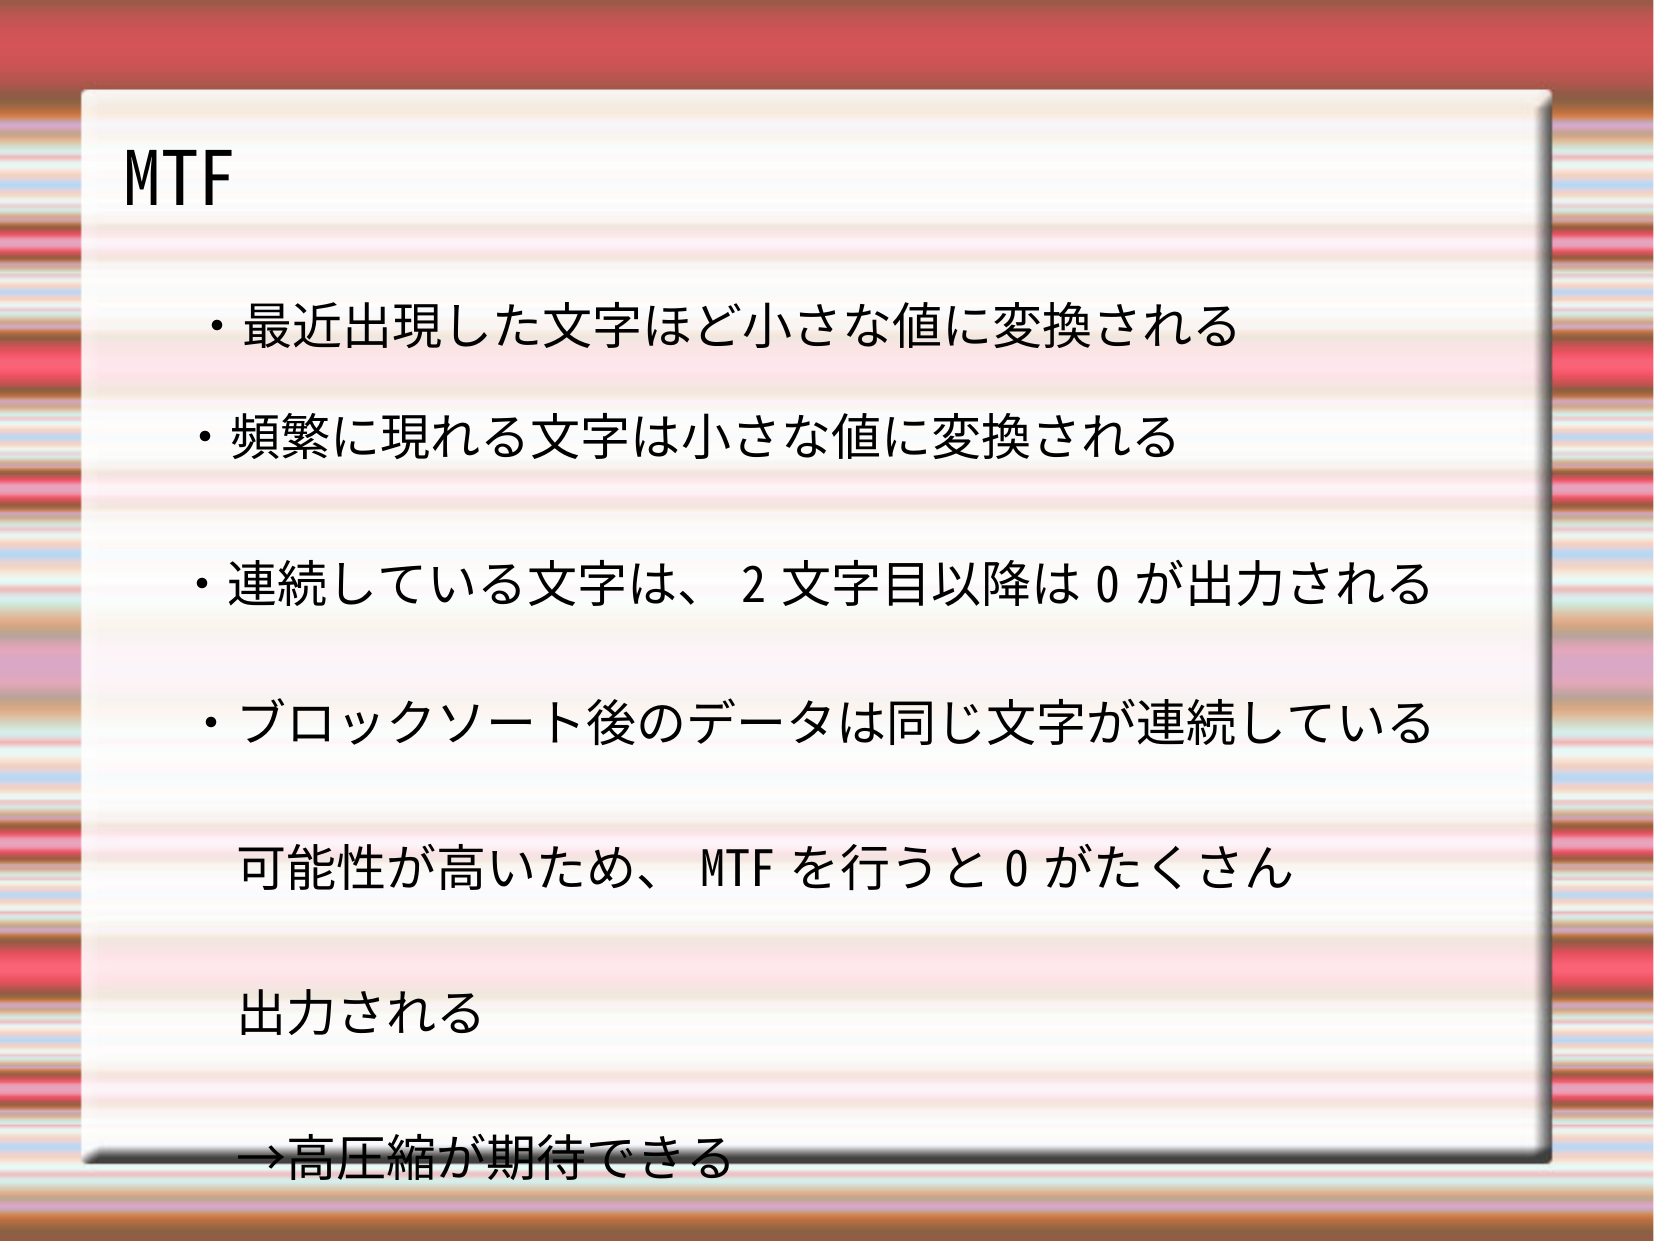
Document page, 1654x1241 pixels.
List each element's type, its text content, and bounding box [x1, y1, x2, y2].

text_box ・ブロックソート後のデータは同じ文字が連続している 可能性が高いため、MTFを行うと0がたくさん 出力される →高圧縮が期待できる [186, 683, 1437, 1034]
text_box ・連続している文字は、2文字目以降は0が出力される [177, 544, 1418, 595]
picture [0, 0, 1654, 1241]
text_box ・最近出現した文字ほど小さな値に変換される [192, 286, 1243, 337]
text_box ・頻繁に現れる文字は小さな値に変換される [180, 396, 1181, 448]
text_box MTF [123, 118, 237, 194]
